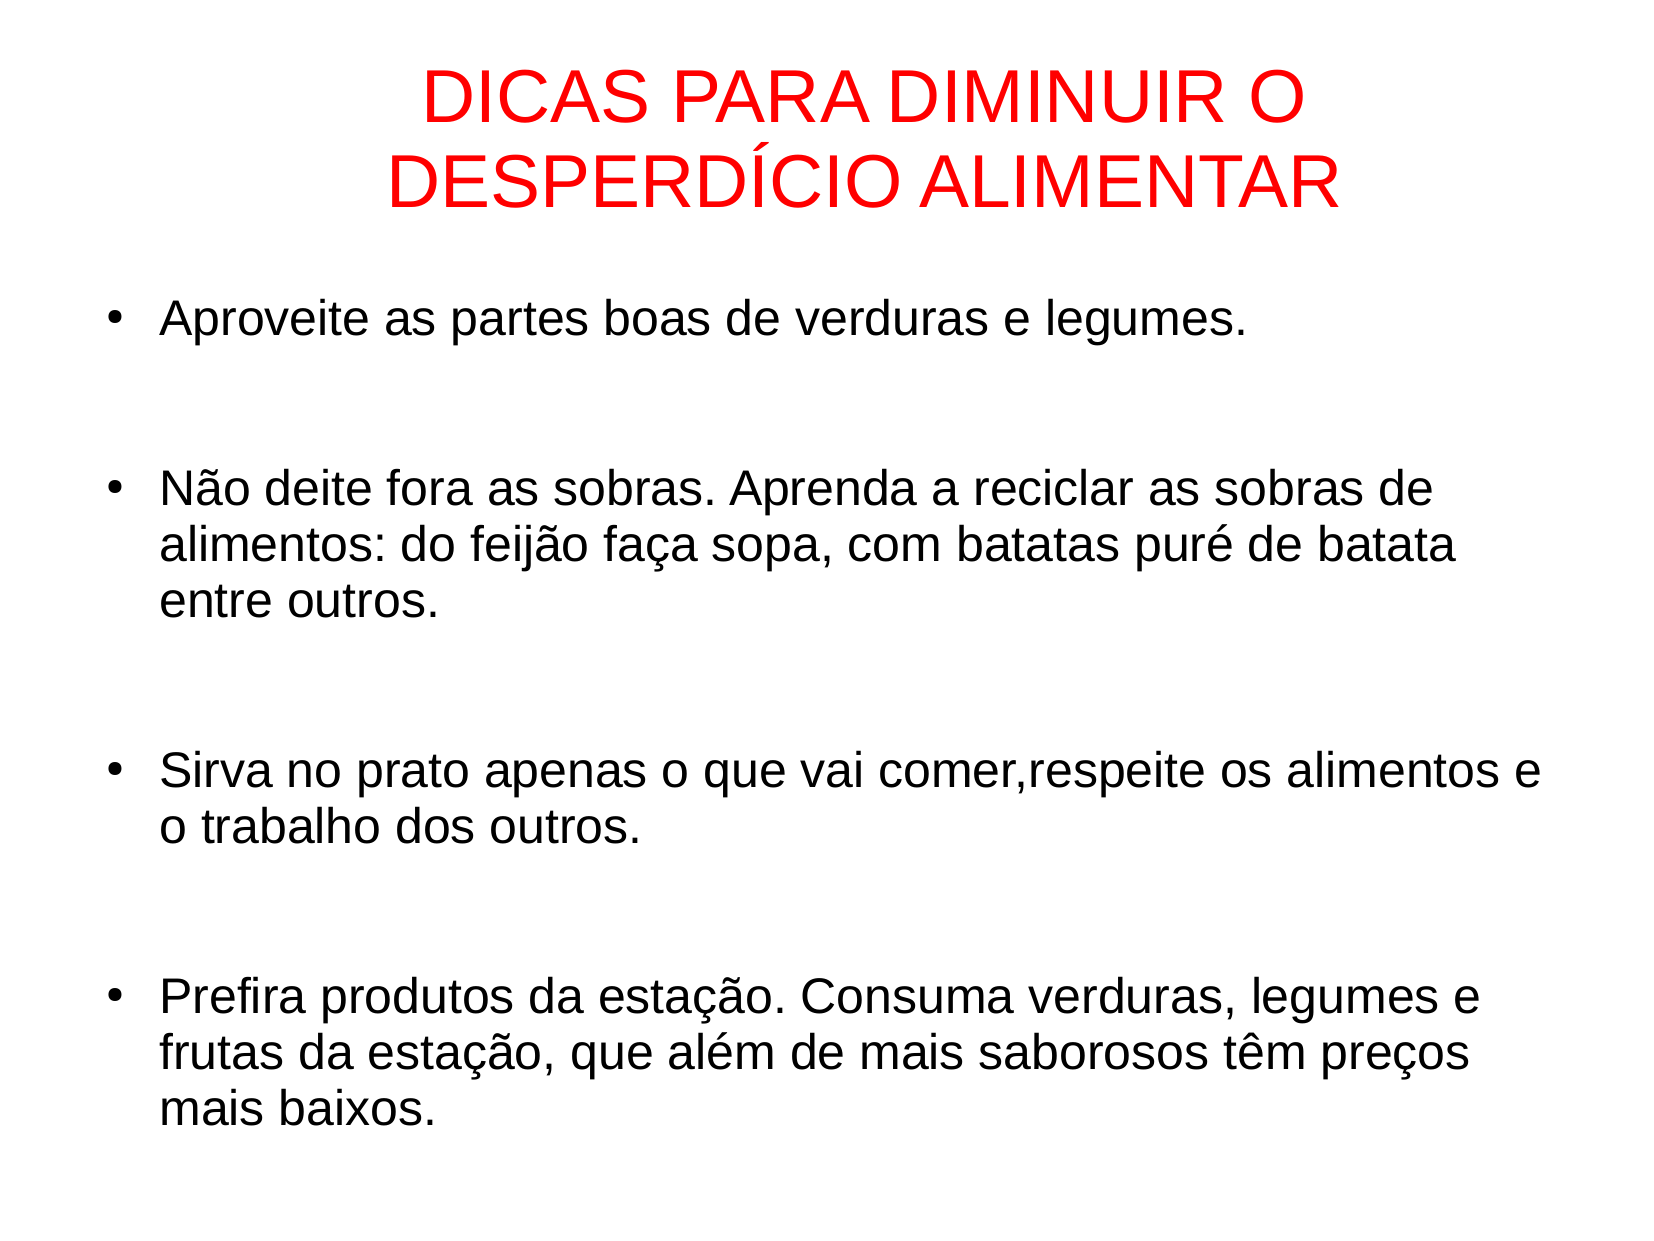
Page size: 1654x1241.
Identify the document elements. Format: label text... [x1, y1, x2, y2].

title DICAS PARA DIMINUIR O DESPERDÍCIO ALIMENTAR [158, 35, 1571, 243]
list Aproveite as partes boas de verduras e legumes. Não deite fora as sobras. Aprenda a reciclar as sobras de alimentos: do feijão faça sopa, com batatas puré de batata entre outros. Sirva no prato apenas o que vai comer,respeite os alimentos e o trabalho dos outros. Prefira produtos da estação. Consuma verduras, legumes e frutas da estação, que além de mais saborosos têm preços mais baixos. [88, 290, 1577, 1222]
